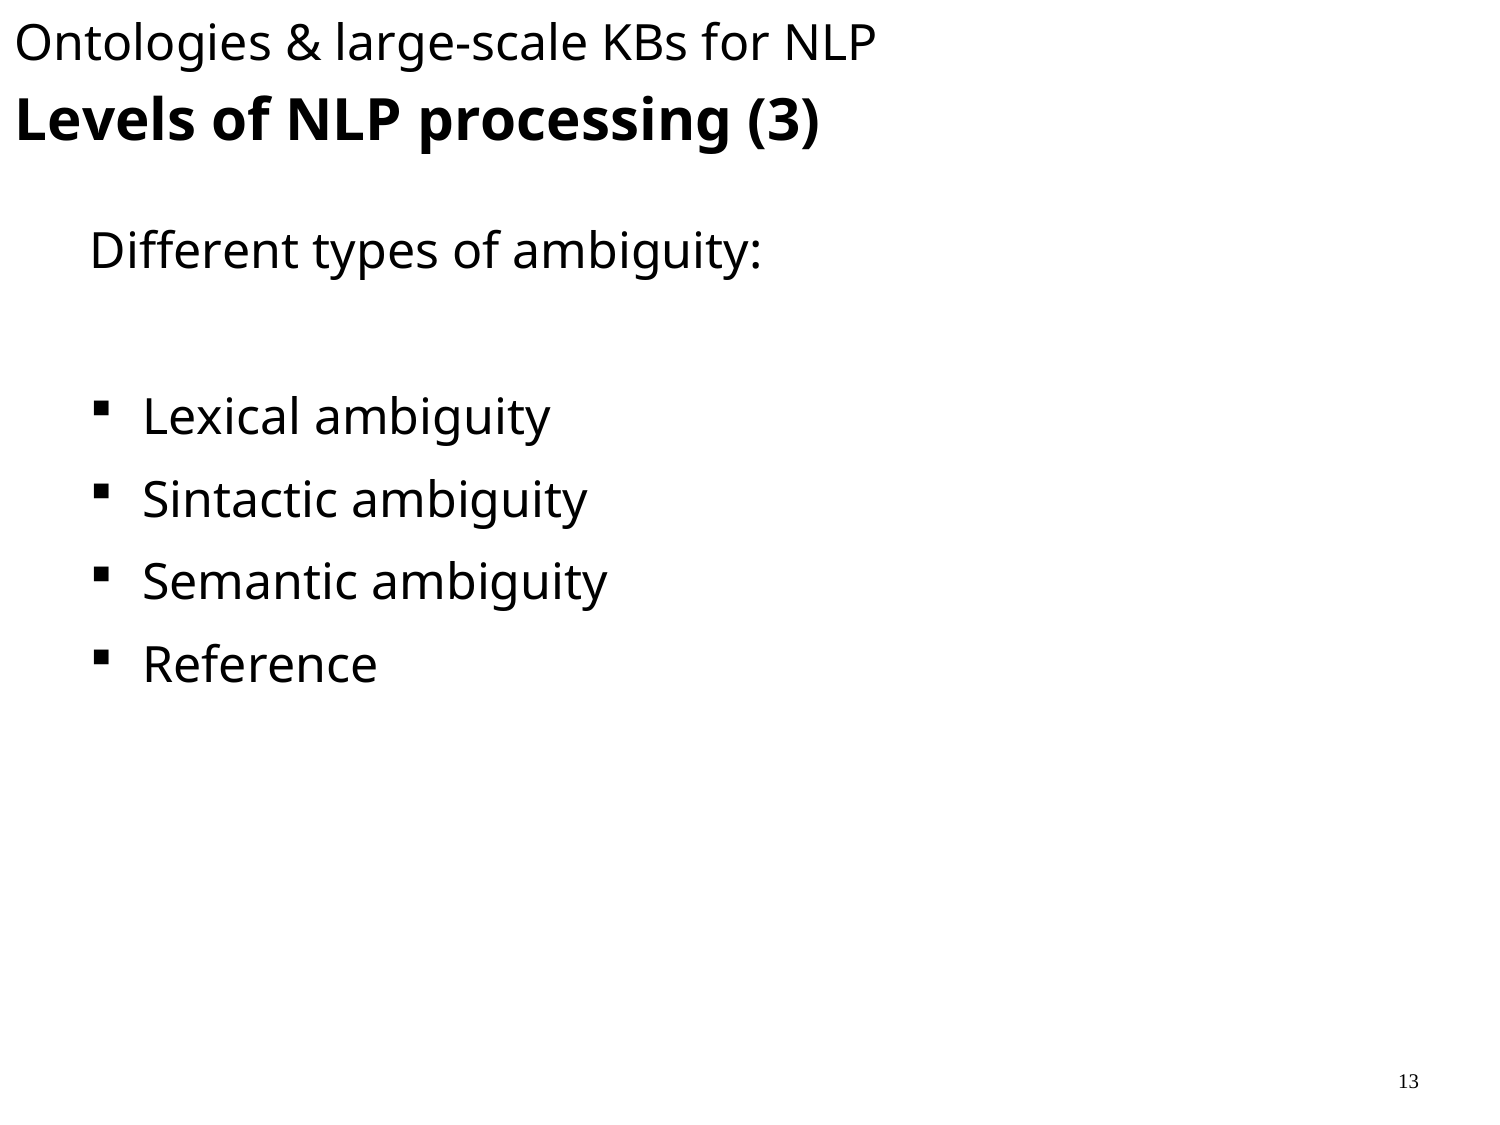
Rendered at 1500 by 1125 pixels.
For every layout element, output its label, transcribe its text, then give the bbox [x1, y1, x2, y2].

list Different types of ambiguity: Lexical ambiguity Sintactic ambiguity Semantic ambiguity Reference [75, 207, 1438, 1001]
title Ontologies & large-scale KBs for NLP Levels of NLP processing (3) [0, 0, 1500, 156]
